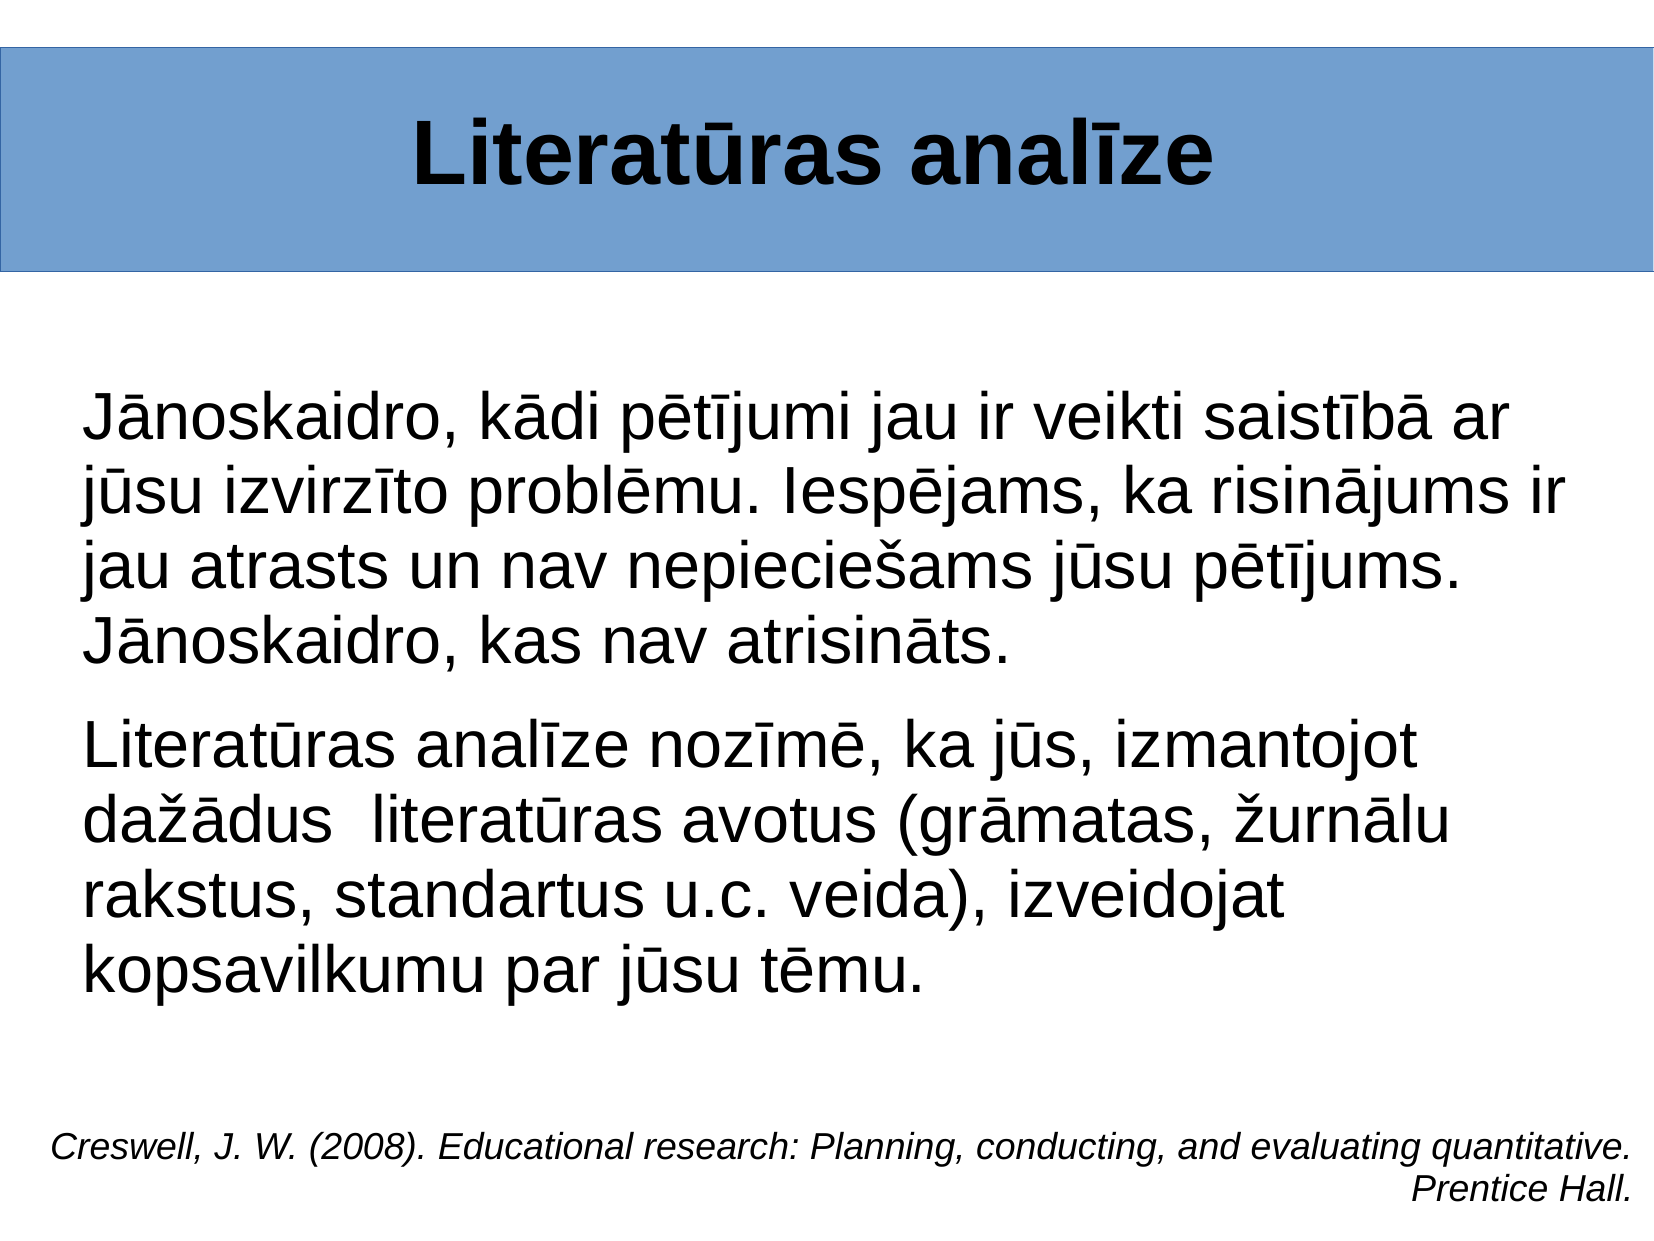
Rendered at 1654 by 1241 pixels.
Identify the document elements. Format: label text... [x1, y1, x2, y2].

list Jānoskaidro, kādi pētījumi jau ir veikti saistībā ar jūsu izvirzīto problēmu. Iespējams, ka risinājums ir jau atrasts un nav nepieciešams jūsu pētījums. Jānoskaidro, kas nav atrisināts. Literatūras analīze nozīmē, ka jūs, izmantojot dažādus literatūras avotus (grāmatas, žurnālu rakstus, standartus u.c. veida), izveidojat kopsavilkumu par jūsu tēmu. [82, 378, 1619, 1099]
text_box Creswell, J. W. (2008). Educational research: Planning, conducting, and evaluating quantitative. Prentice Hall. [35, 1117, 1649, 1217]
text_box [0, 47, 1654, 272]
title Literatūras analīze [82, 49, 1571, 257]
